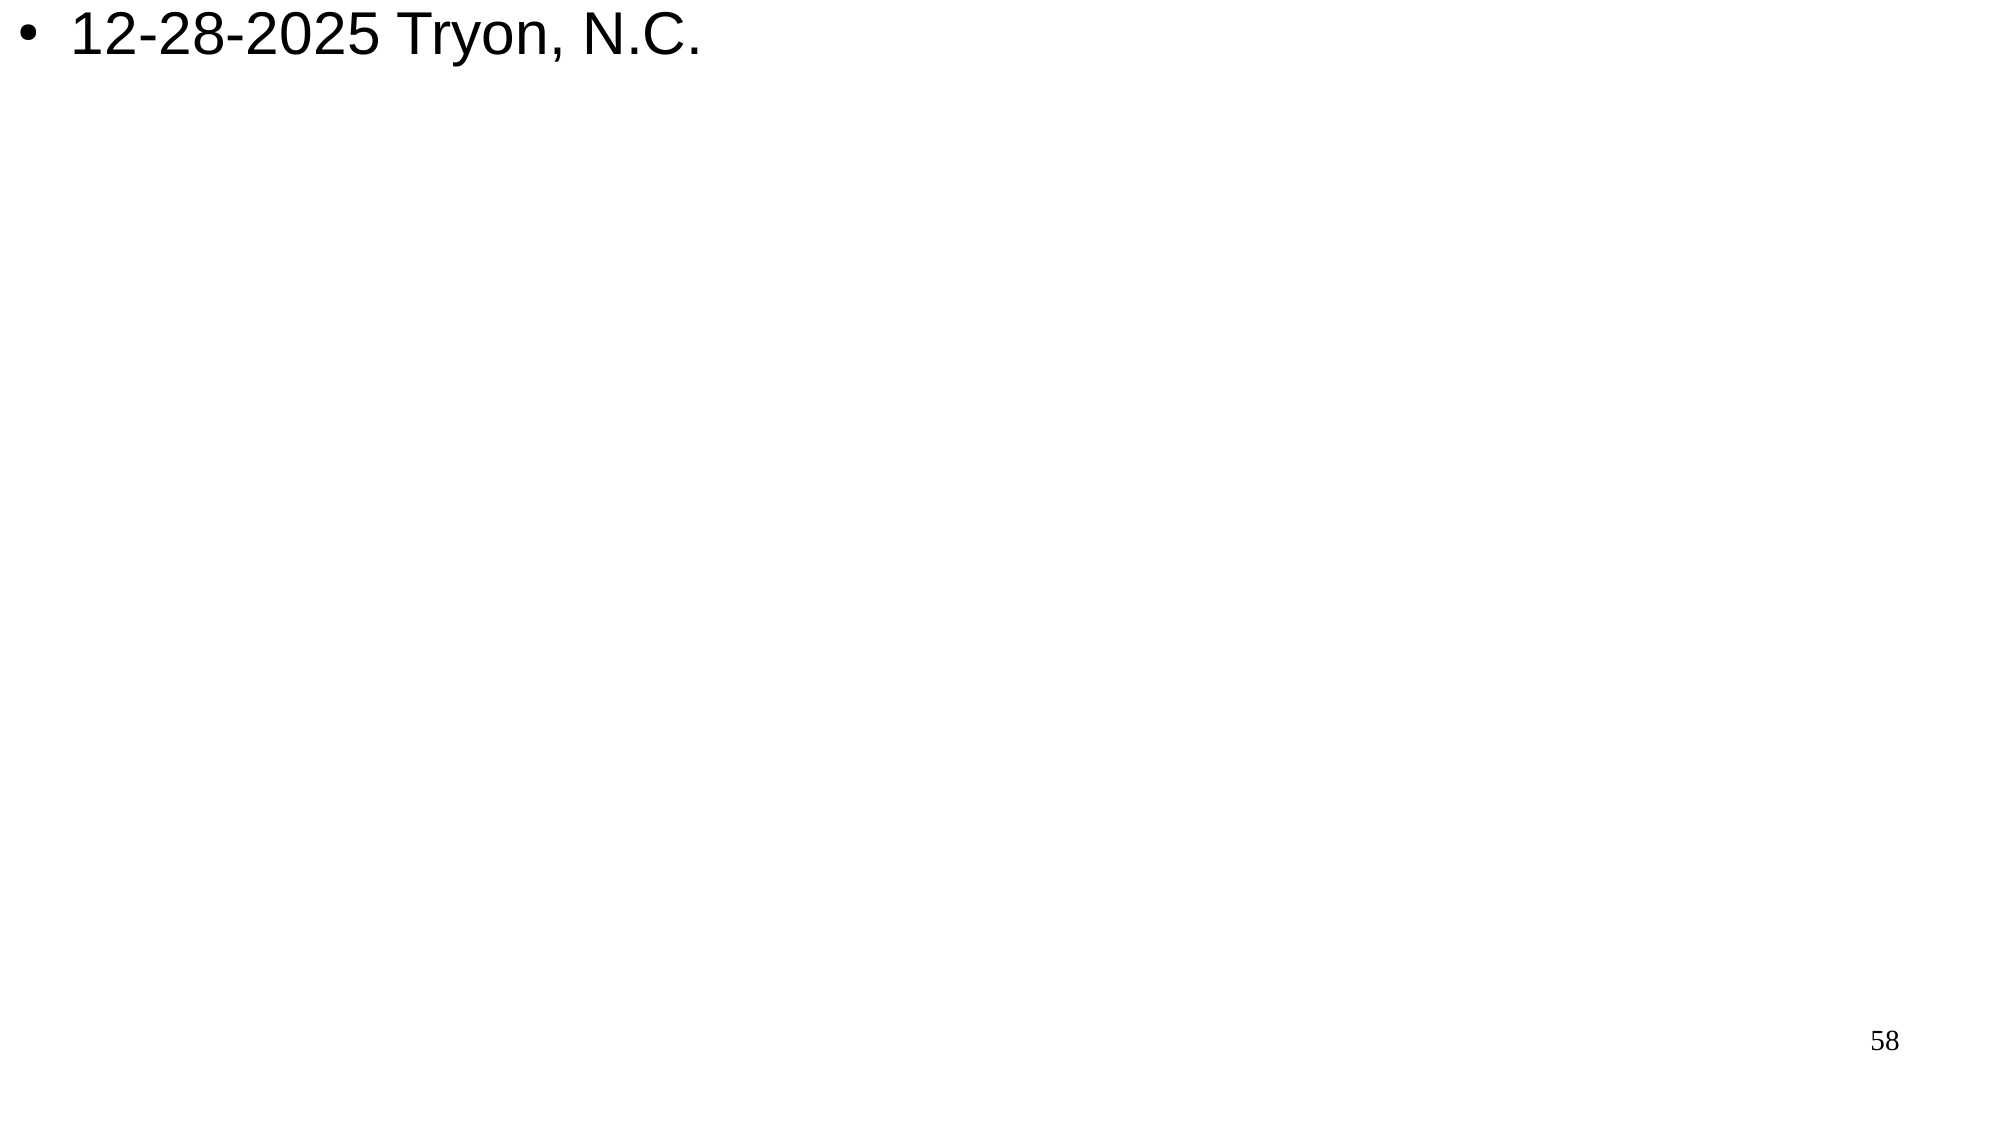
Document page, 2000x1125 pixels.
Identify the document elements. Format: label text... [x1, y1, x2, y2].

list 12-28-2025 Tryon, N.C. [0, 0, 1996, 1123]
